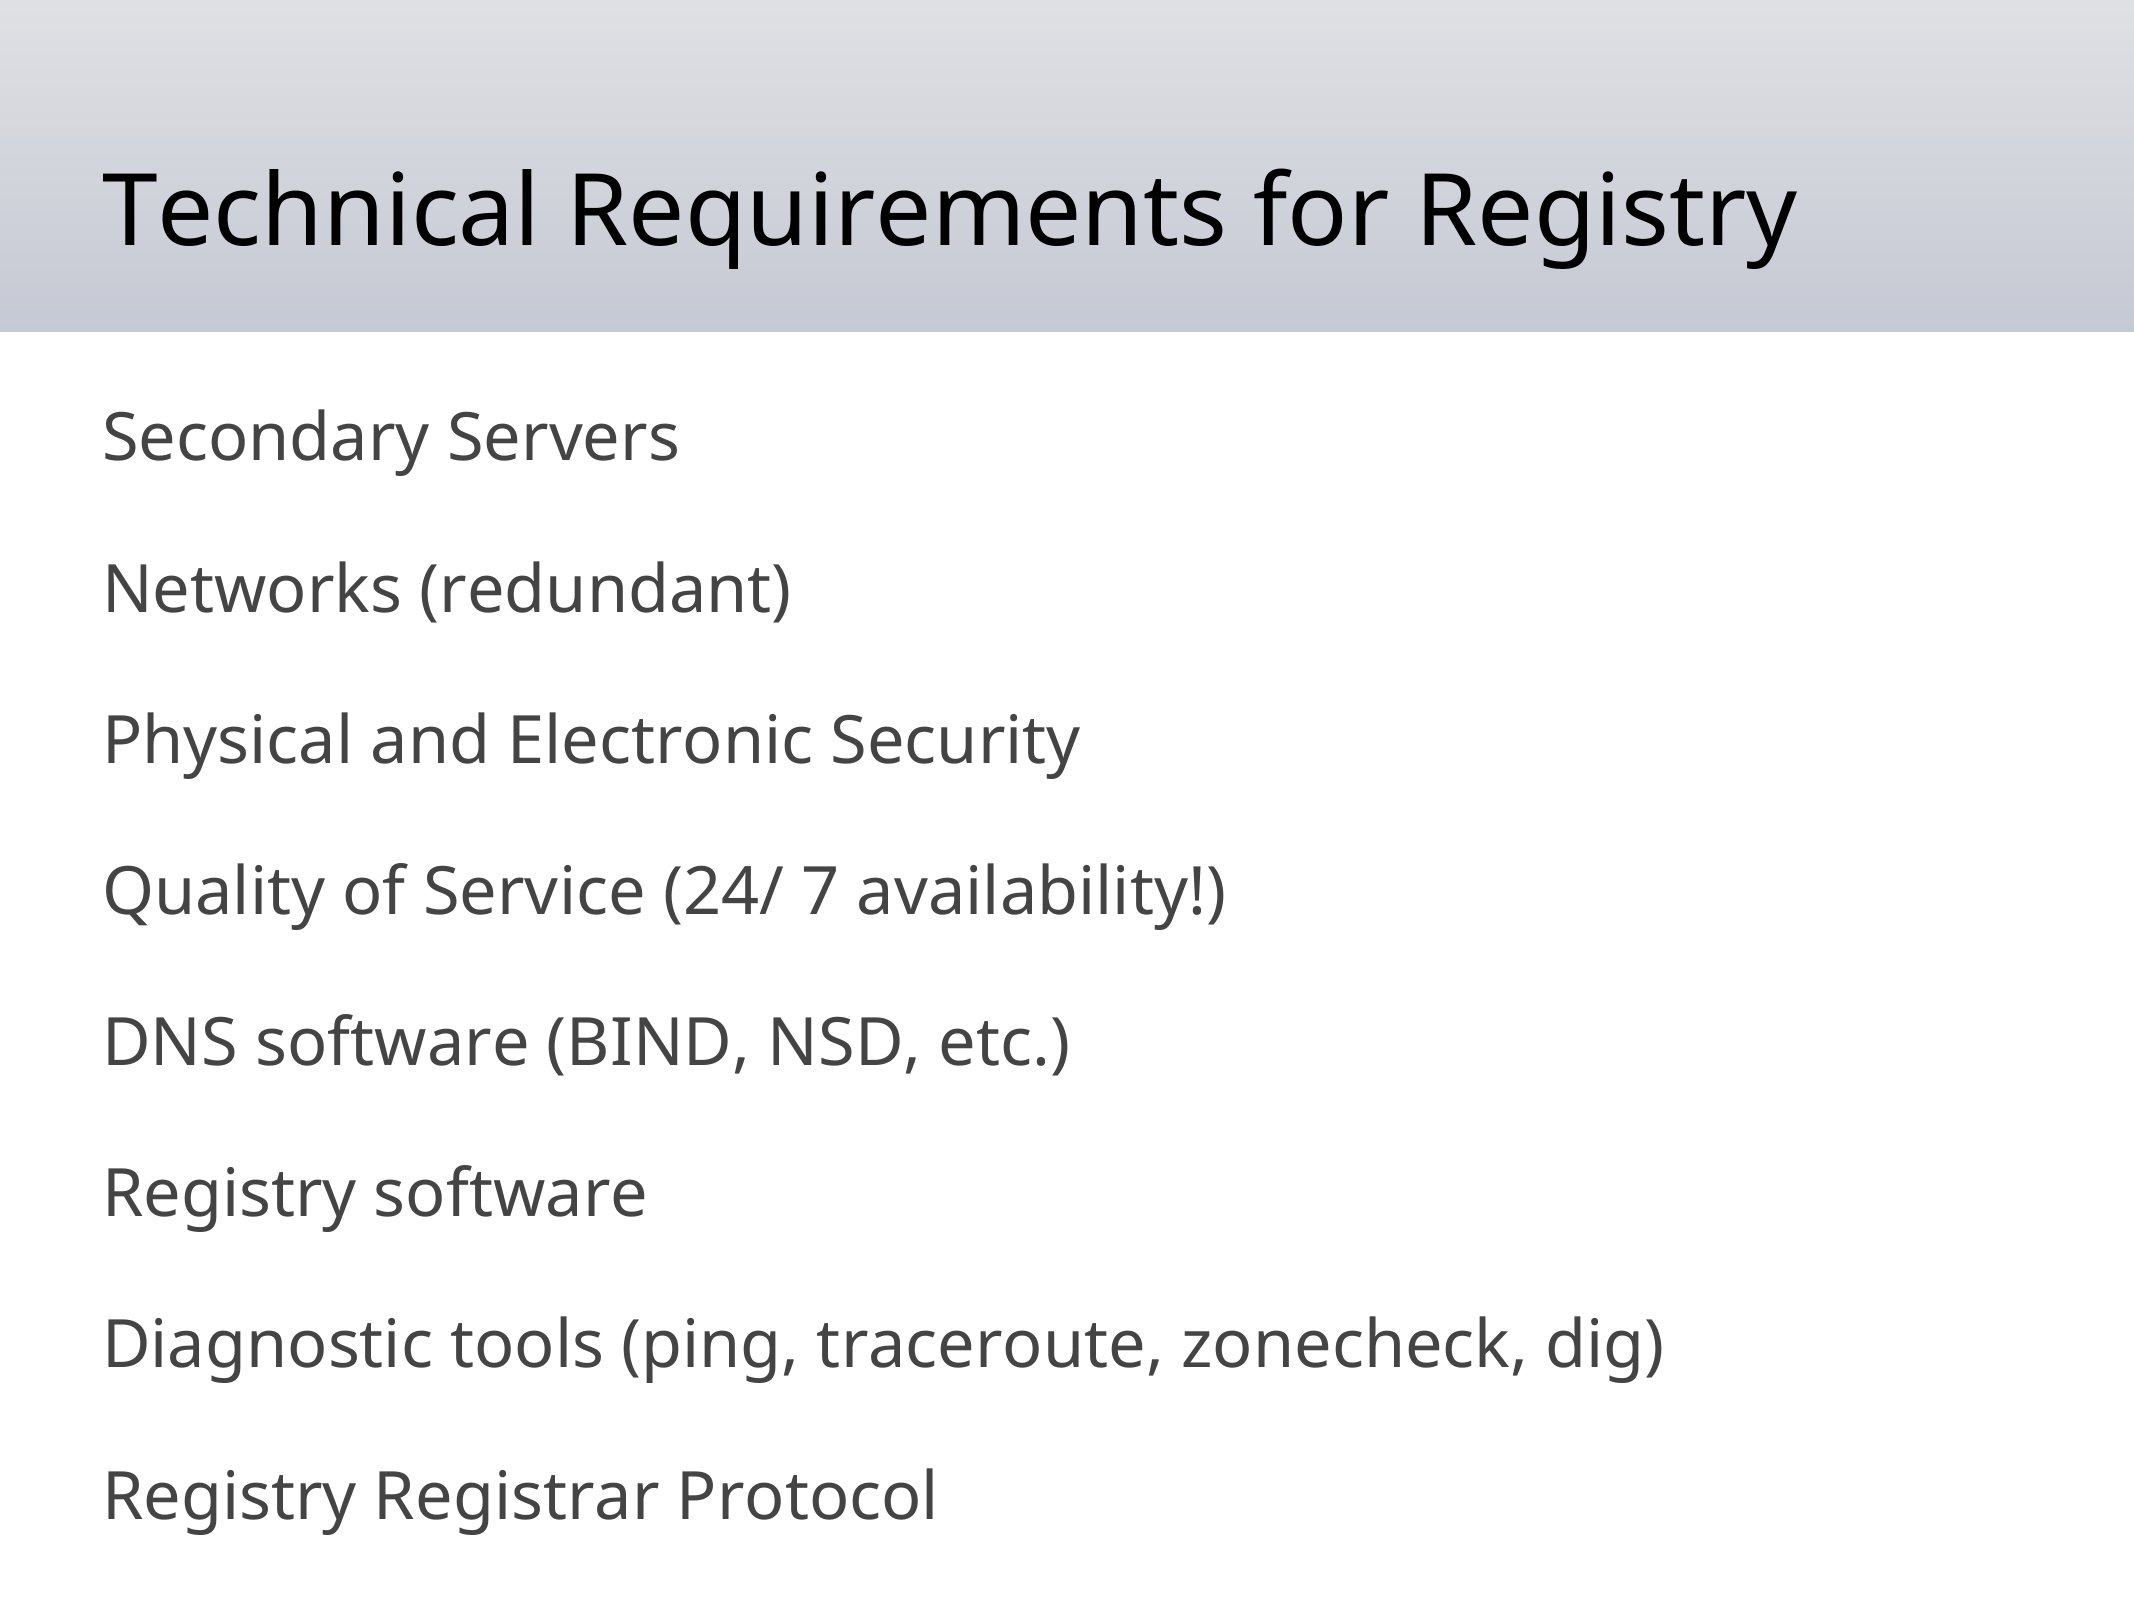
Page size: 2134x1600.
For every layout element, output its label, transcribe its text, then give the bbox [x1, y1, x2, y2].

title Technical Requirements for Registry [93, 54, 2040, 284]
text_box [0, 0, 2134, 332]
list Secondary Servers Networks (redundant) Physical and Electronic Security Quality of Service (24/ 7 availability!) DNS software (BIND, NSD, etc.) Registry software Diagnostic tools (ping, traceroute, zonecheck, dig) Registry Registrar Protocol [93, 381, 2040, 1461]
